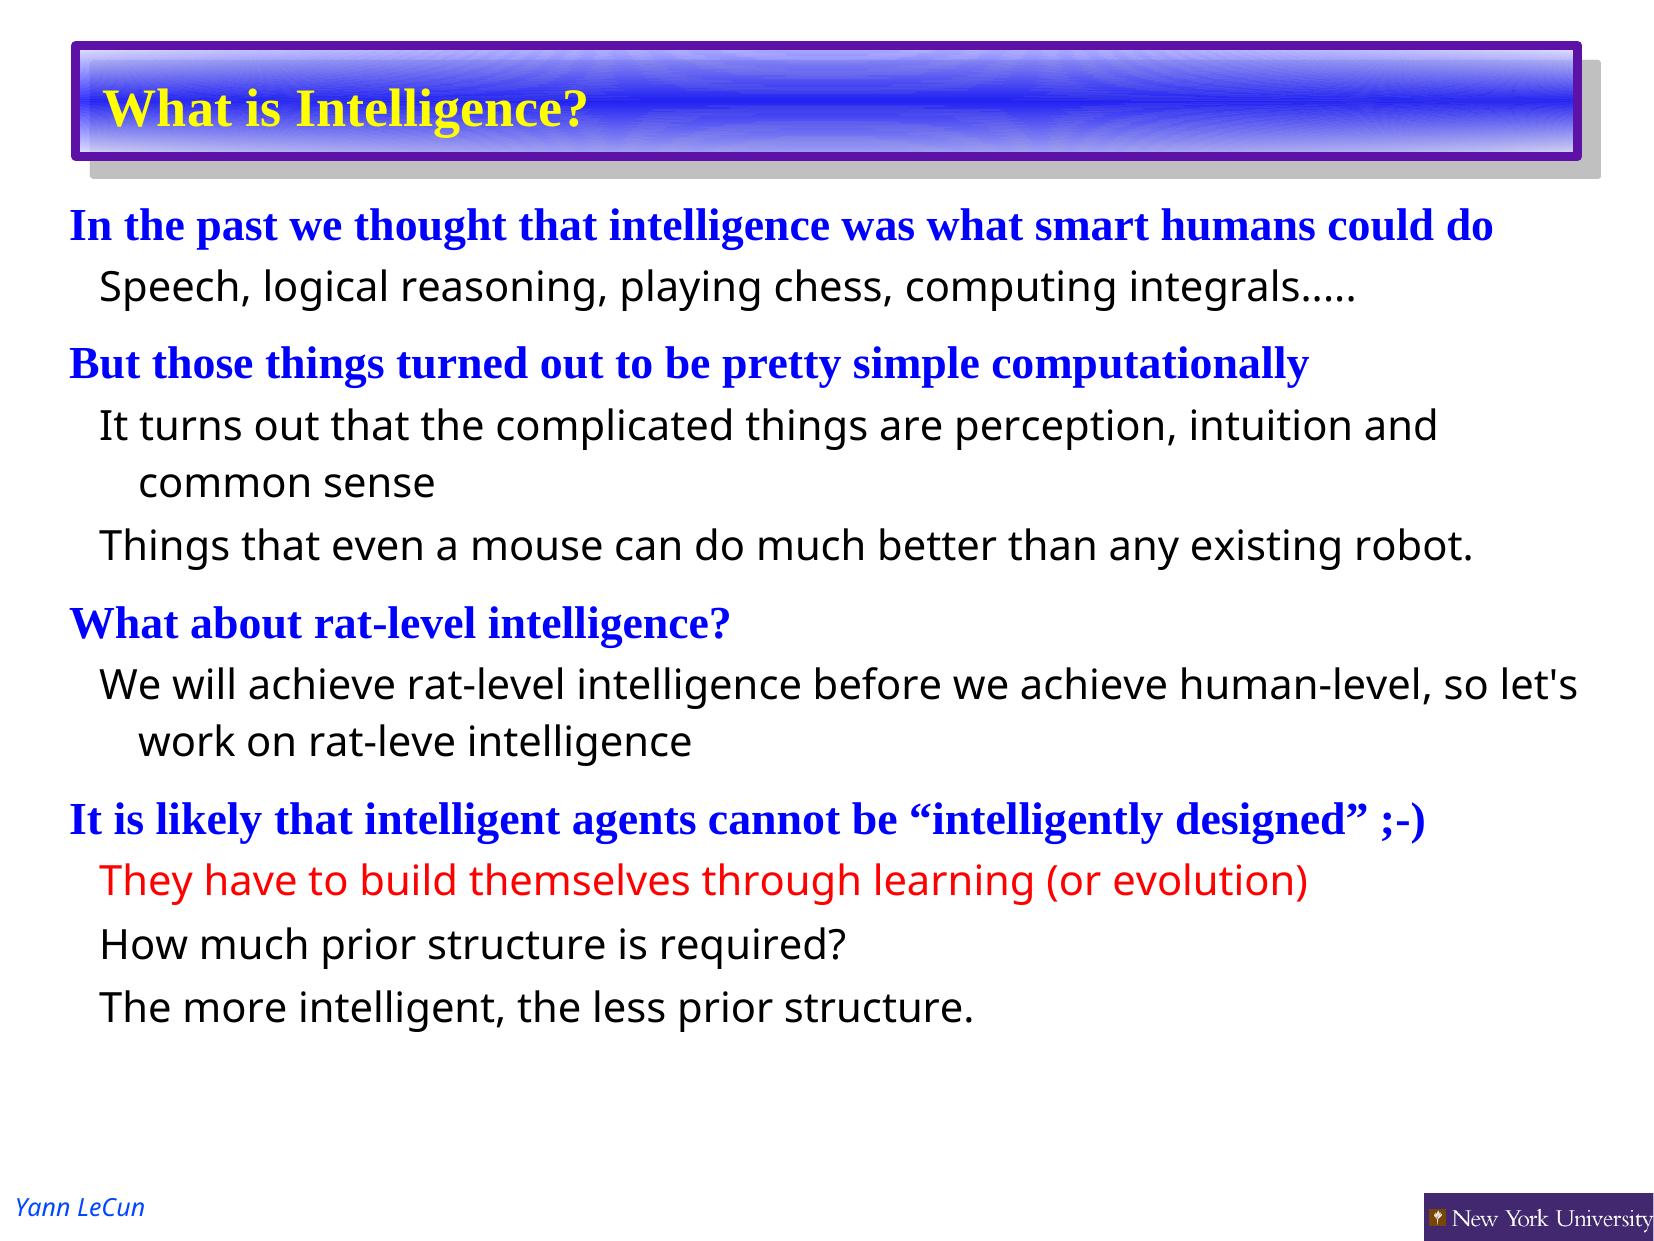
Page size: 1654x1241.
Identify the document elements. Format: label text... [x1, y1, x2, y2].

title What is Intelligence? [75, 45, 1578, 157]
list In the past we thought that intelligence was what smart humans could do Speech, logical reasoning, playing chess, computing integrals..... But those things turned out to be pretty simple computationally It turns out that the complicated things are perception, intuition and common sense Things that even a mouse can do much better than any existing robot. What about rat-level intelligence? We will achieve rat-level intelligence before we achieve human-level, so let's work on rat-leve intelligence It is likely that intelligent agents cannot be “intelligently designed” ;-) They have to build themselves through learning (or evolution) How much prior structure is required? The more intelligent, the less prior structure. [69, 199, 1598, 1172]
picture [1424, 1193, 1654, 1241]
